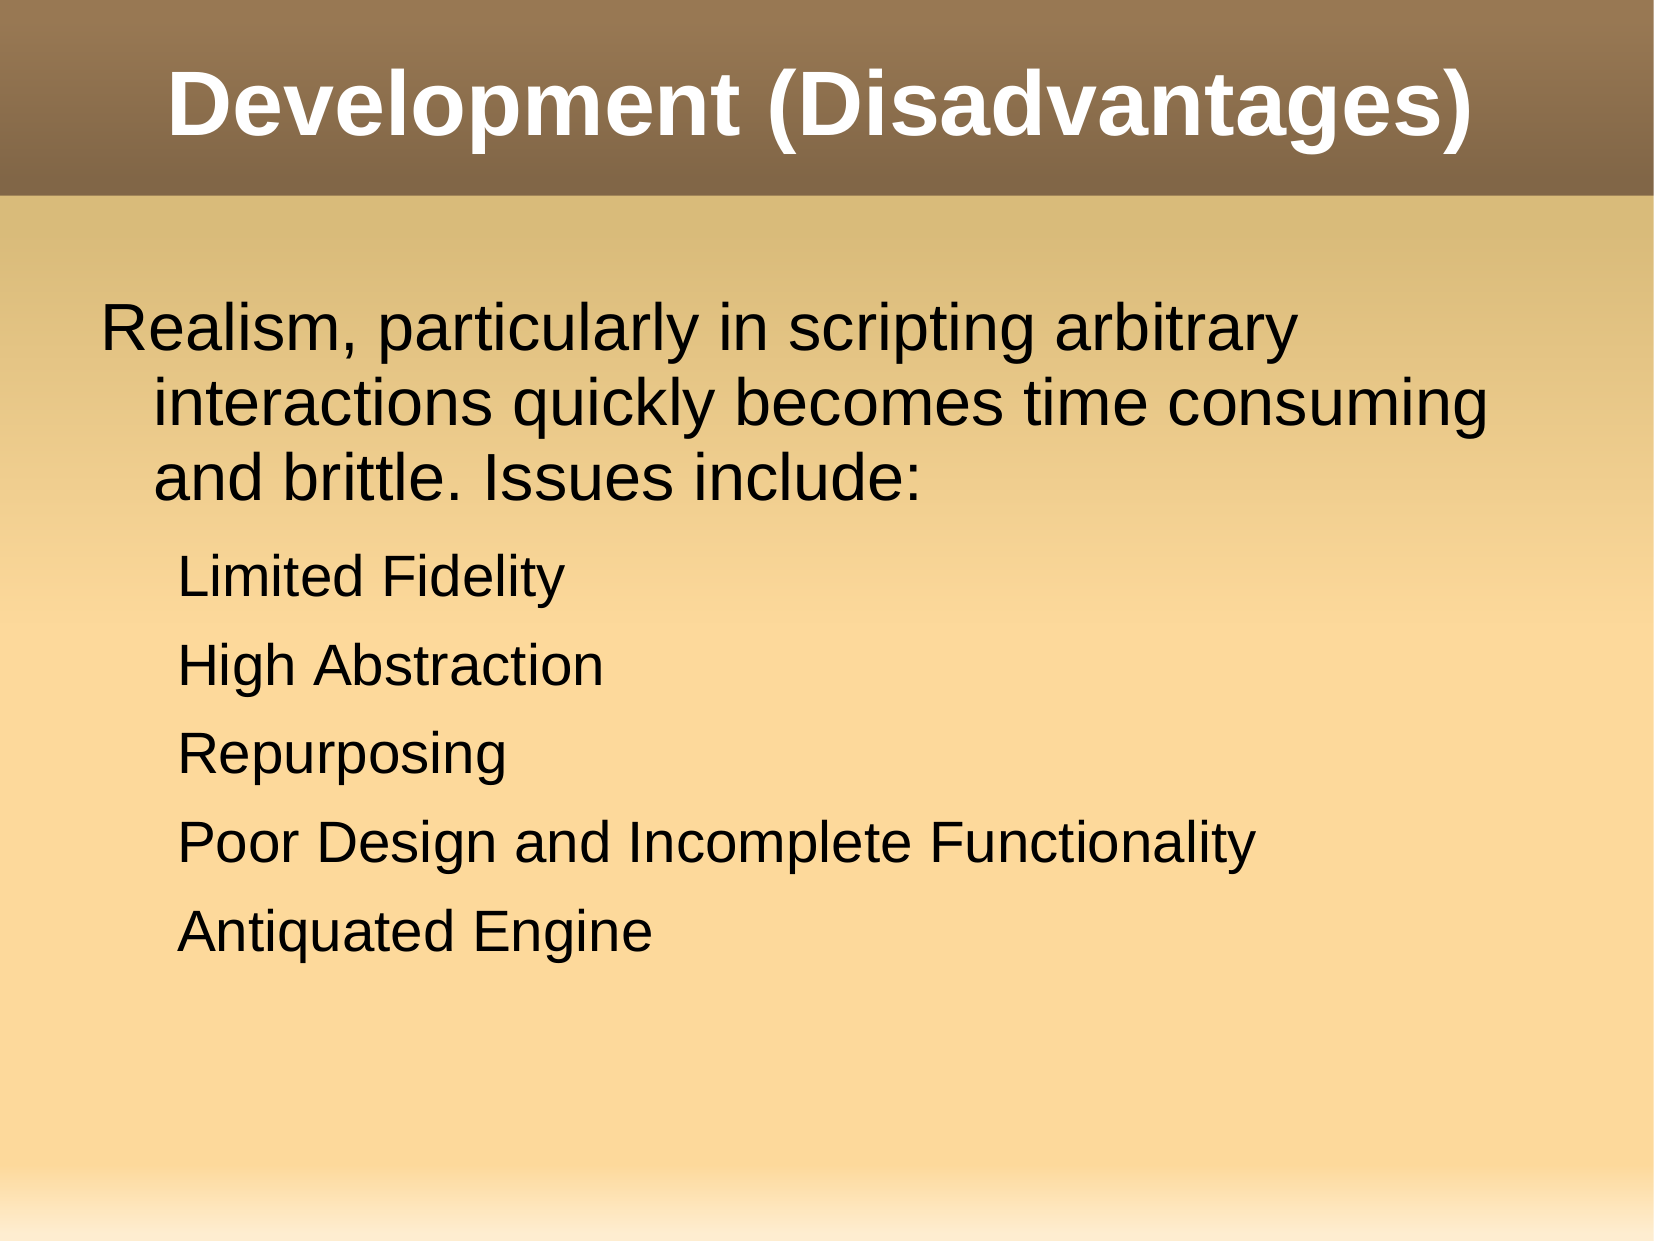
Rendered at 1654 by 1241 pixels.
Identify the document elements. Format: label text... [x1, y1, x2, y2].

title Development (Disadvantages) [76, 7, 1565, 200]
list Realism, particularly in scripting arbitrary interactions quickly becomes time consuming and brittle. Issues include: Limited Fidelity High Abstraction Repurposing Poor Design and Incomplete Functionality Antiquated Engine [82, 290, 1571, 1094]
picture [0, 0, 1654, 1241]
